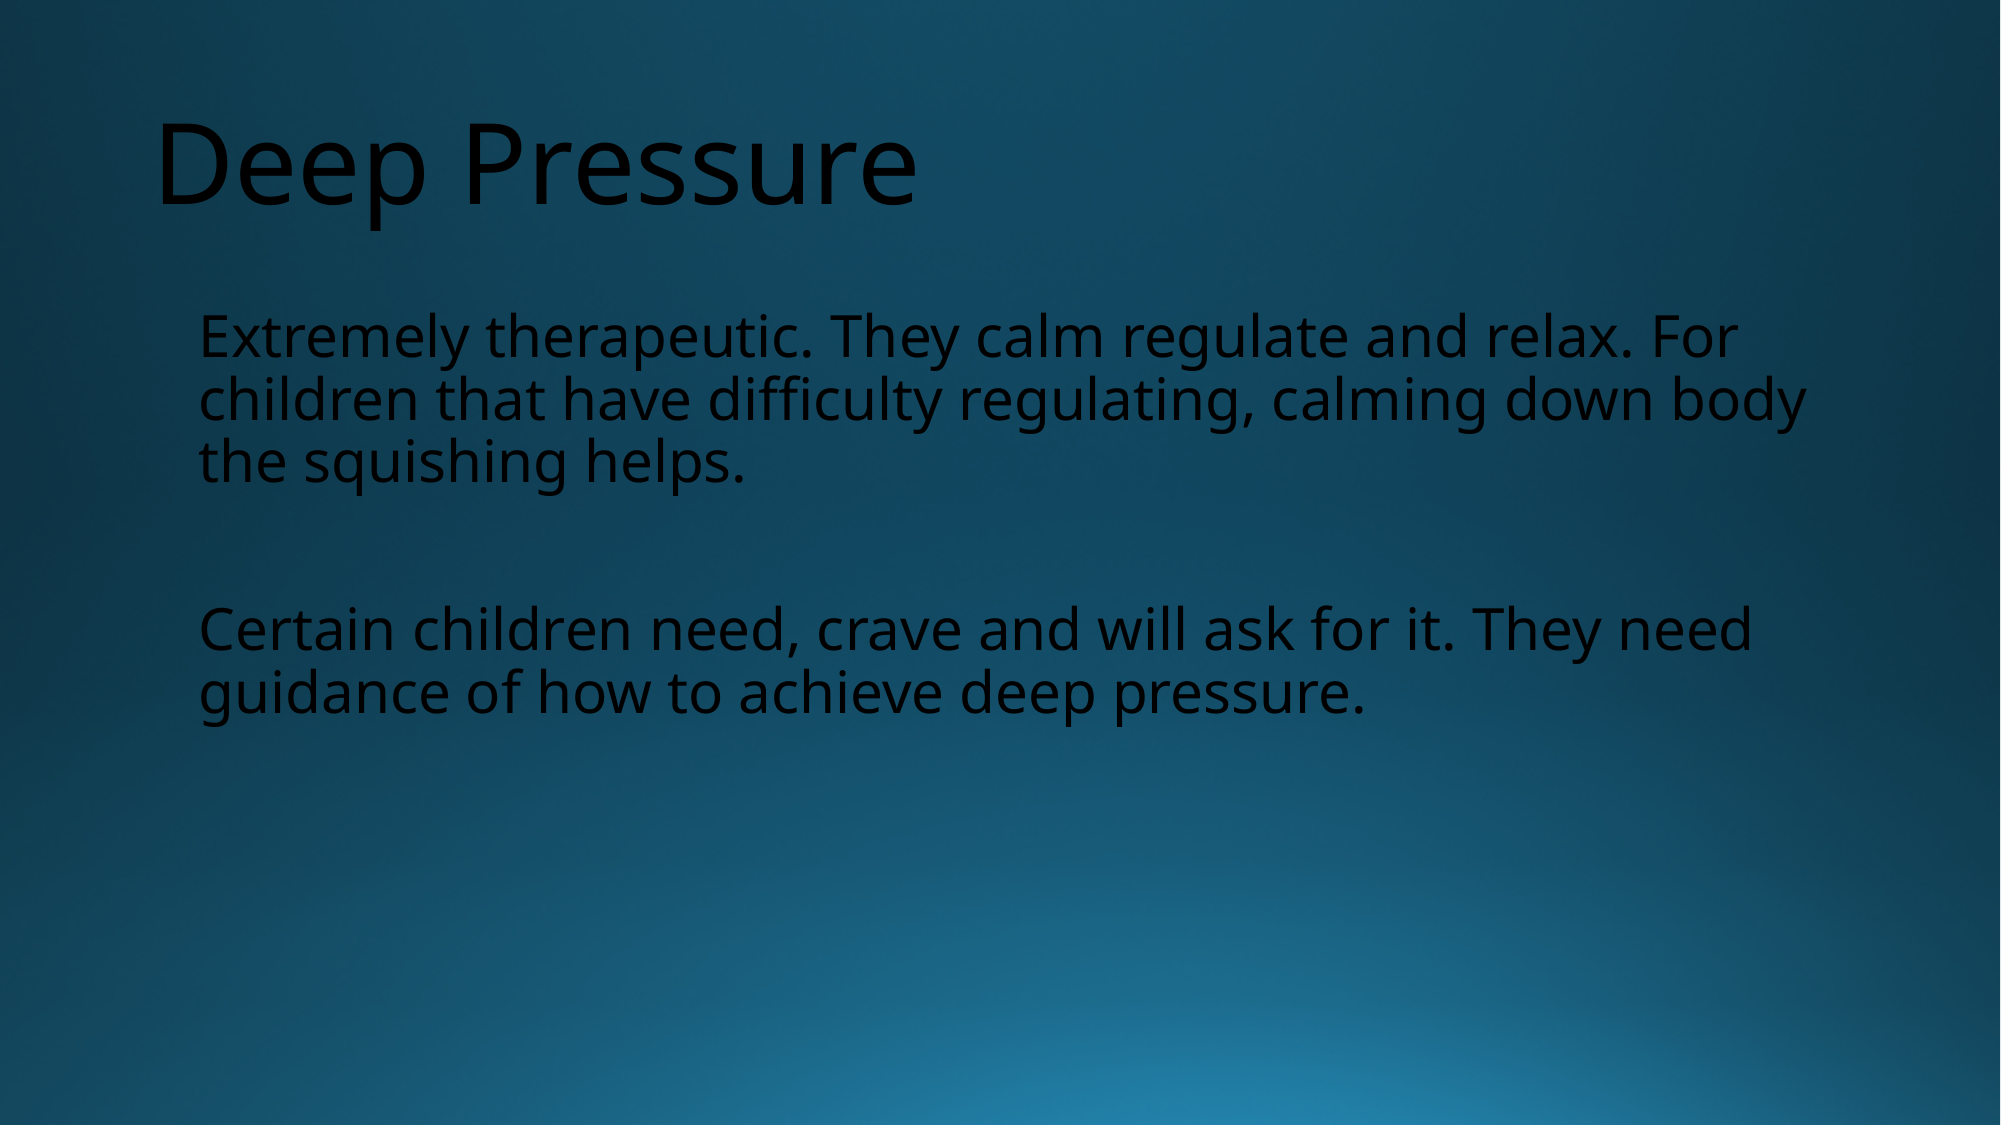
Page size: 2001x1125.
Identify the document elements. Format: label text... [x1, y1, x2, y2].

list Extremely therapeutic. They calm regulate and relax. For children that have difficulty regulating, calming down body the squishing helps. Certain children need, crave and will ask for it. They need guidance of how to achieve deep pressure. [183, 299, 1863, 1014]
title Deep Pressure [137, 59, 1863, 278]
